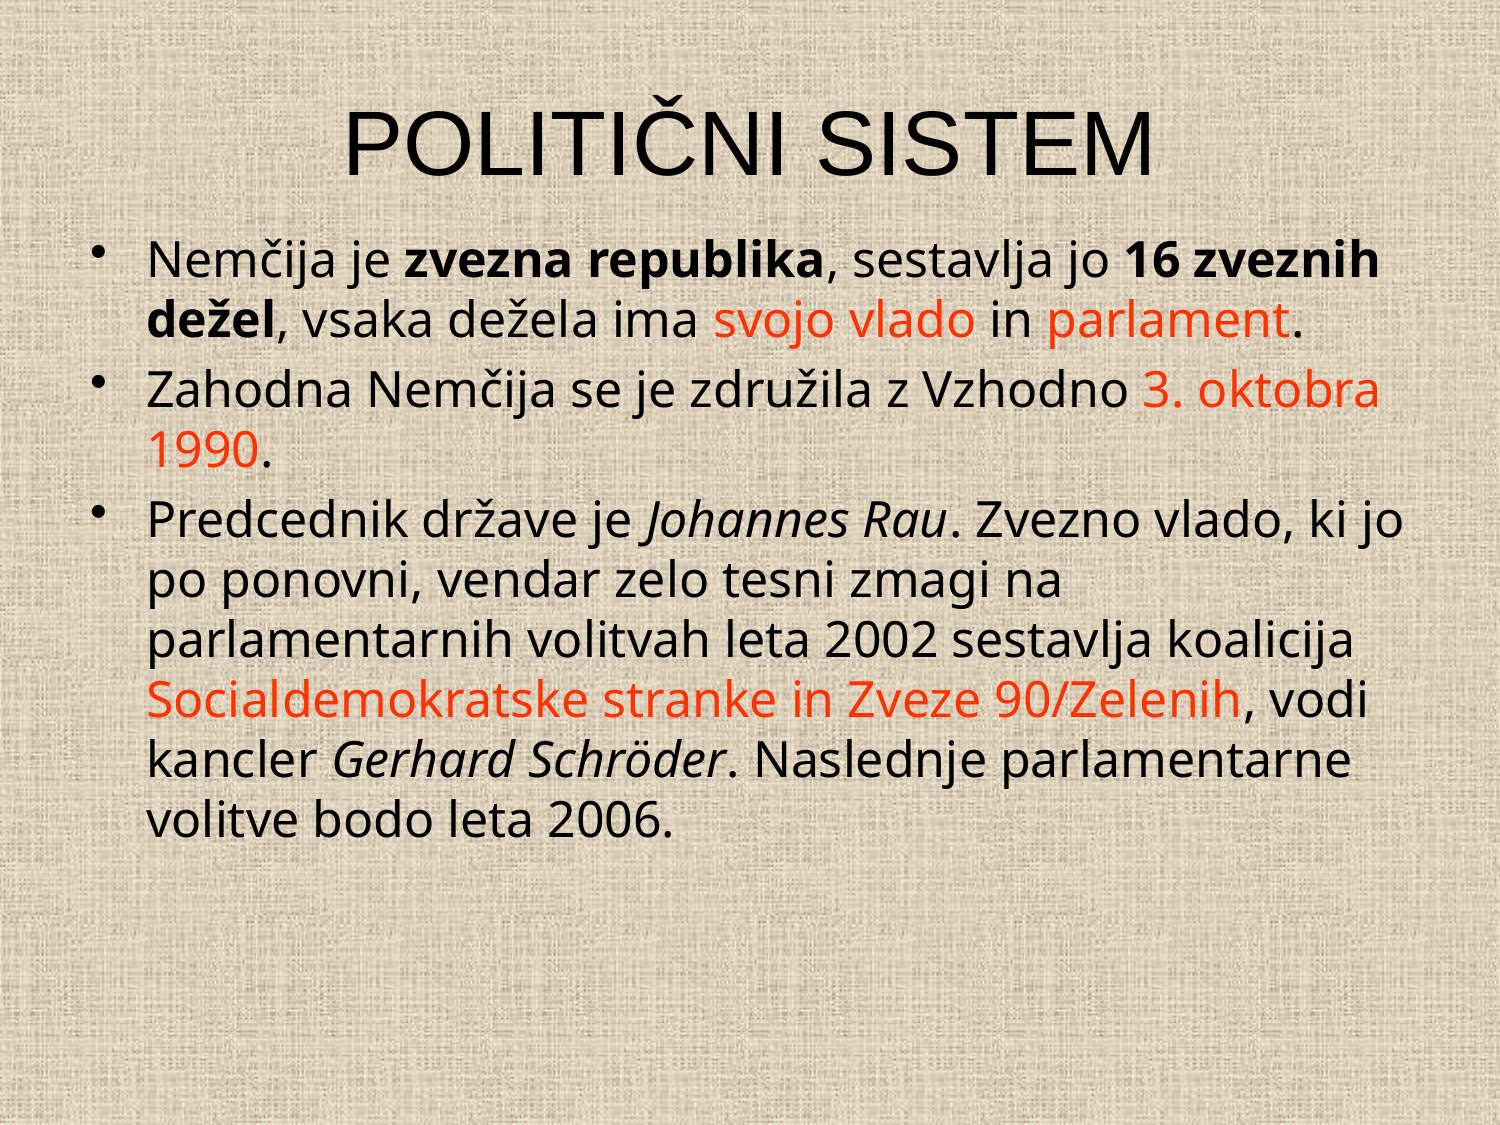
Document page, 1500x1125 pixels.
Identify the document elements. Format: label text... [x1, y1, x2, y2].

picture [0, 0, 1500, 1125]
list Nemčija je zvezna republika, sestavlja jo 16 zveznih dežel, vsaka dežela ima svojo vlado in parlament. Zahodna Nemčija se je združila z Vzhodno 3. oktobra 1990. Predcednik države je Johannes Rau. Zvezno vlado, ki jo po ponovni, vendar zelo tesni zmagi na parlamentarnih volitvah leta 2002 sestavlja koalicija Socialdemokratske stranke in Zveze 90/Zelenih, vodi kancler Gerhard Schröder. Naslednje parlamentarne volitve bodo leta 2006. [75, 220, 1425, 1005]
title POLITIČNI SISTEM [75, 45, 1425, 220]
